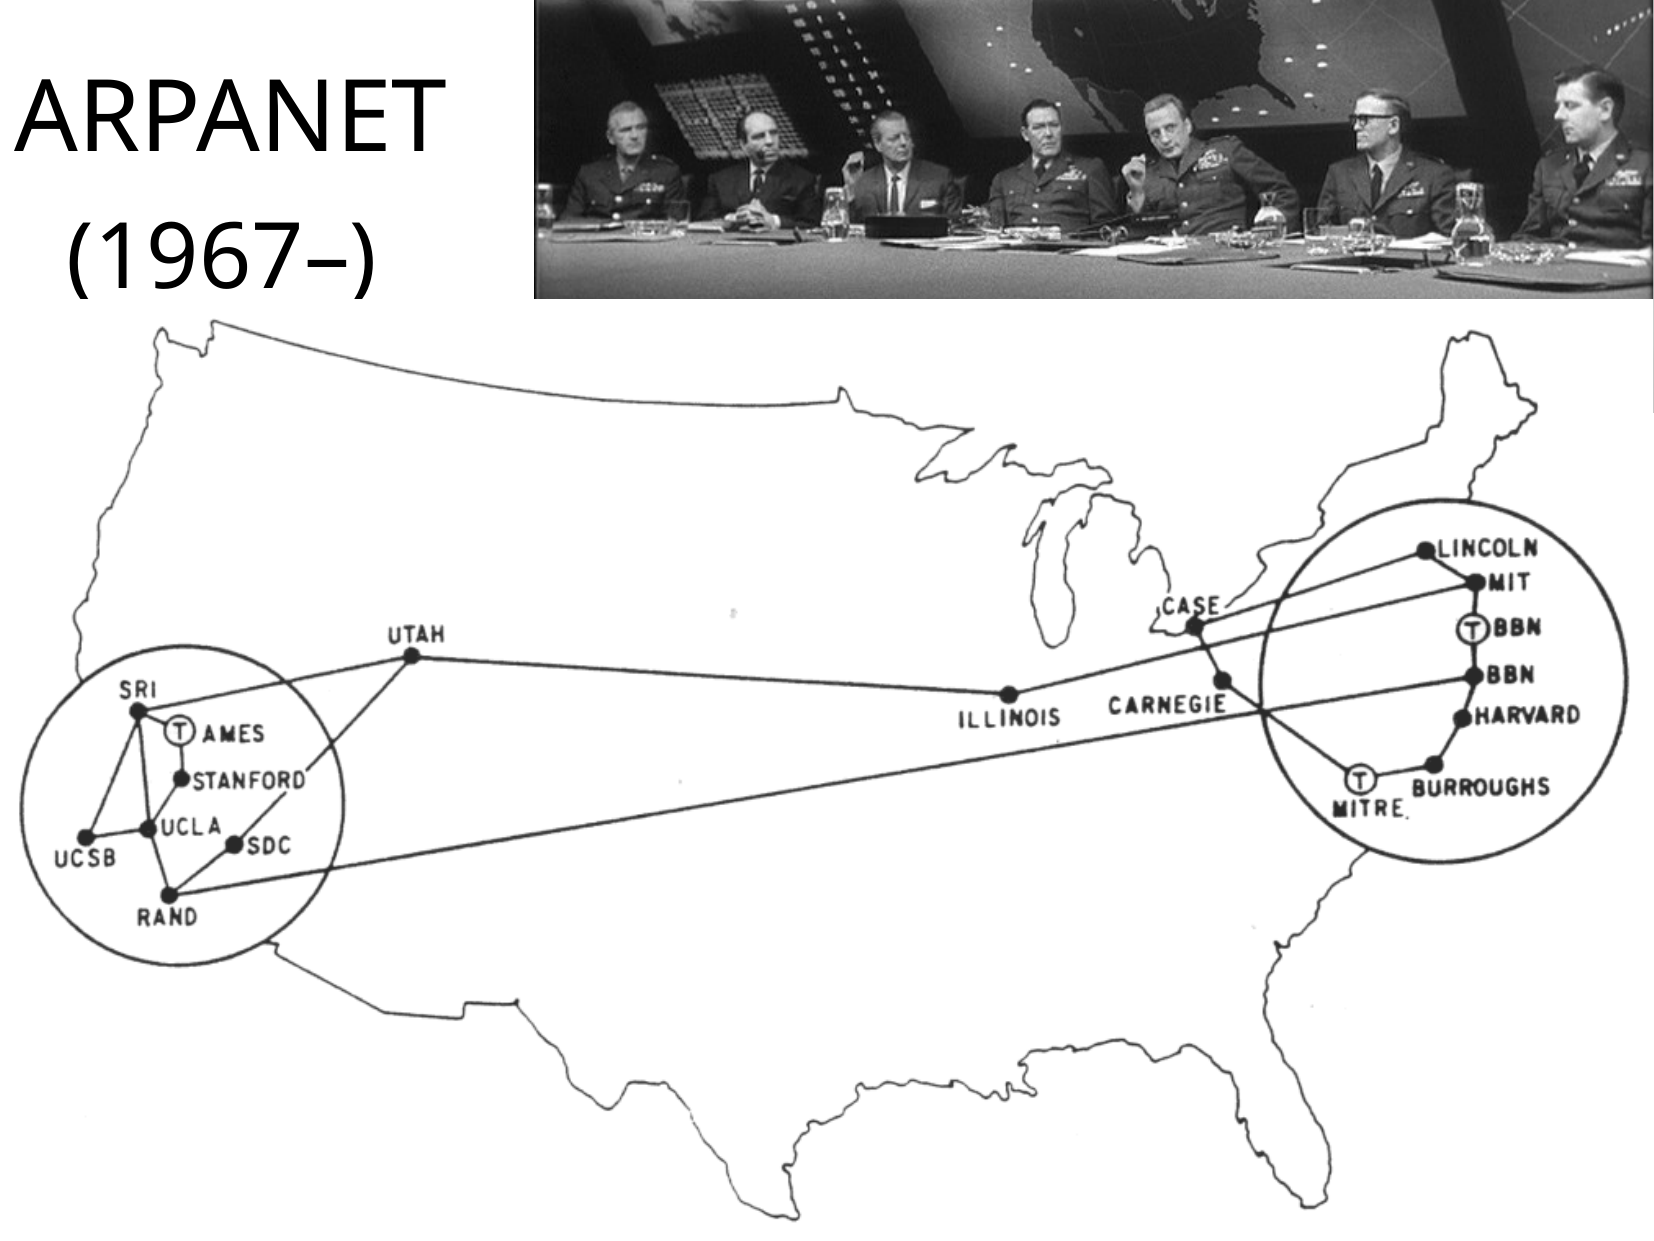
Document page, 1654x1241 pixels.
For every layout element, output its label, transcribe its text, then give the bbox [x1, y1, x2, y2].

picture [0, 0, 1654, 1241]
text_box ARPANET (1967–) [0, 37, 534, 296]
